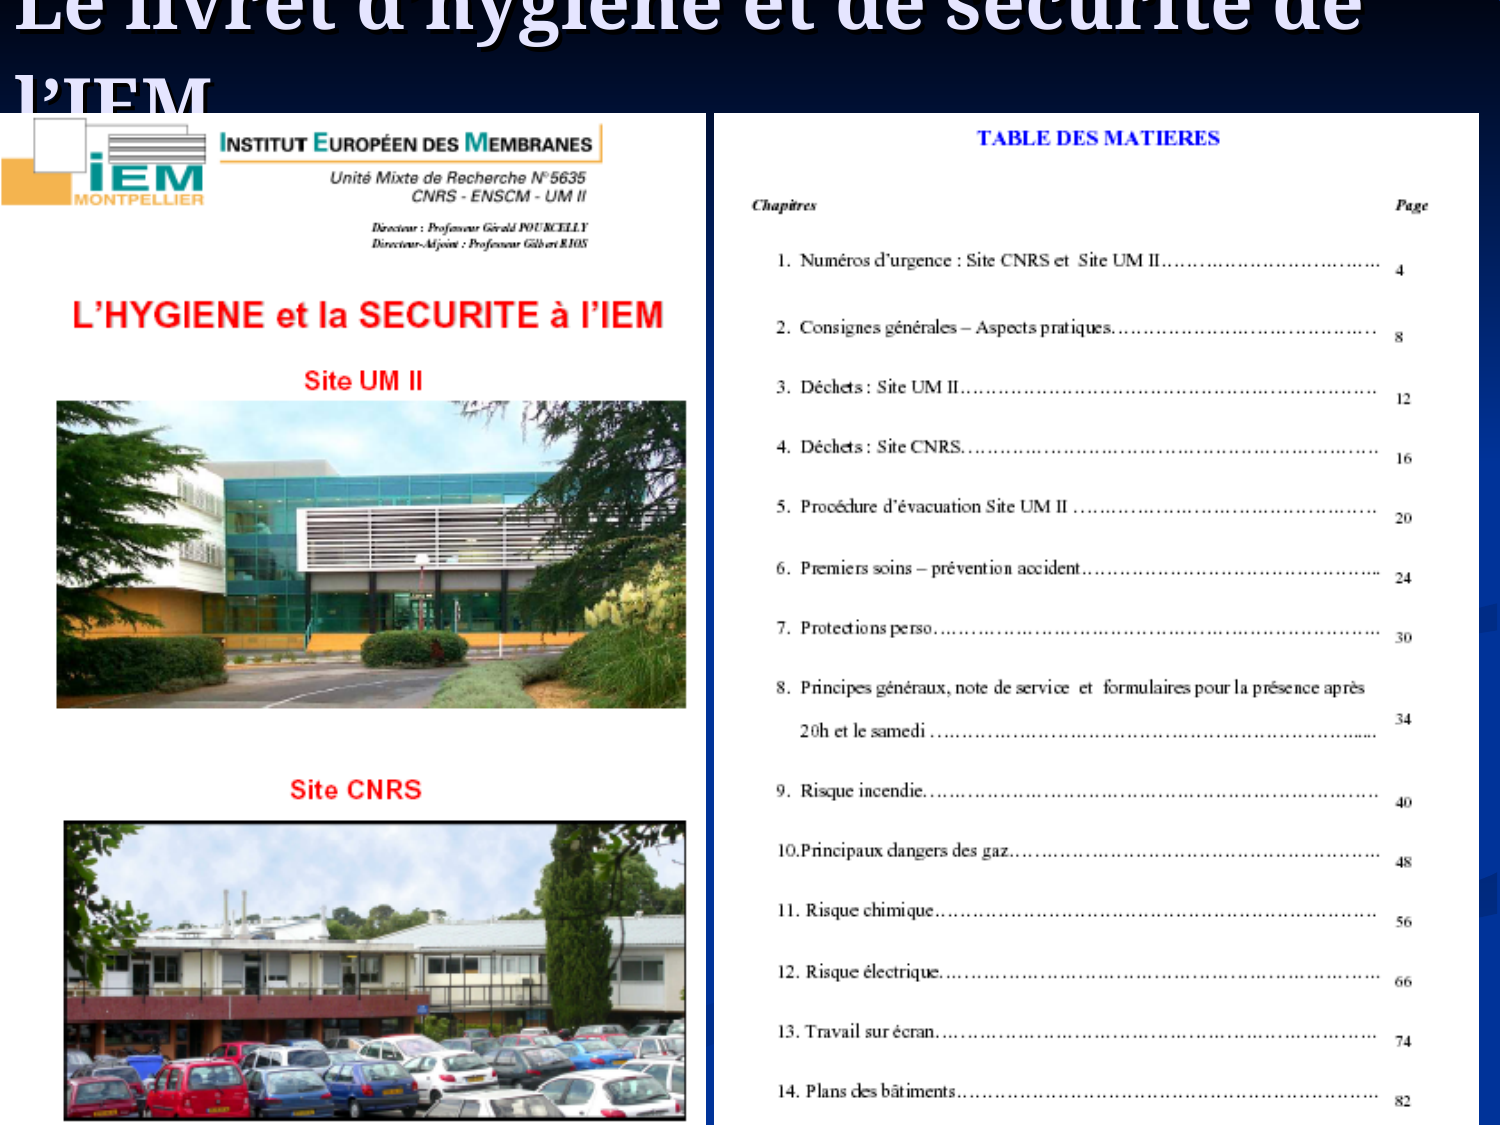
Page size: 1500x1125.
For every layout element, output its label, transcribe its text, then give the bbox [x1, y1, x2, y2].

picture [714, 113, 1479, 1125]
title Le livret d’hygiène et de sécurité de l’IEM [0, 0, 1500, 105]
text_box [0, 113, 706, 1125]
